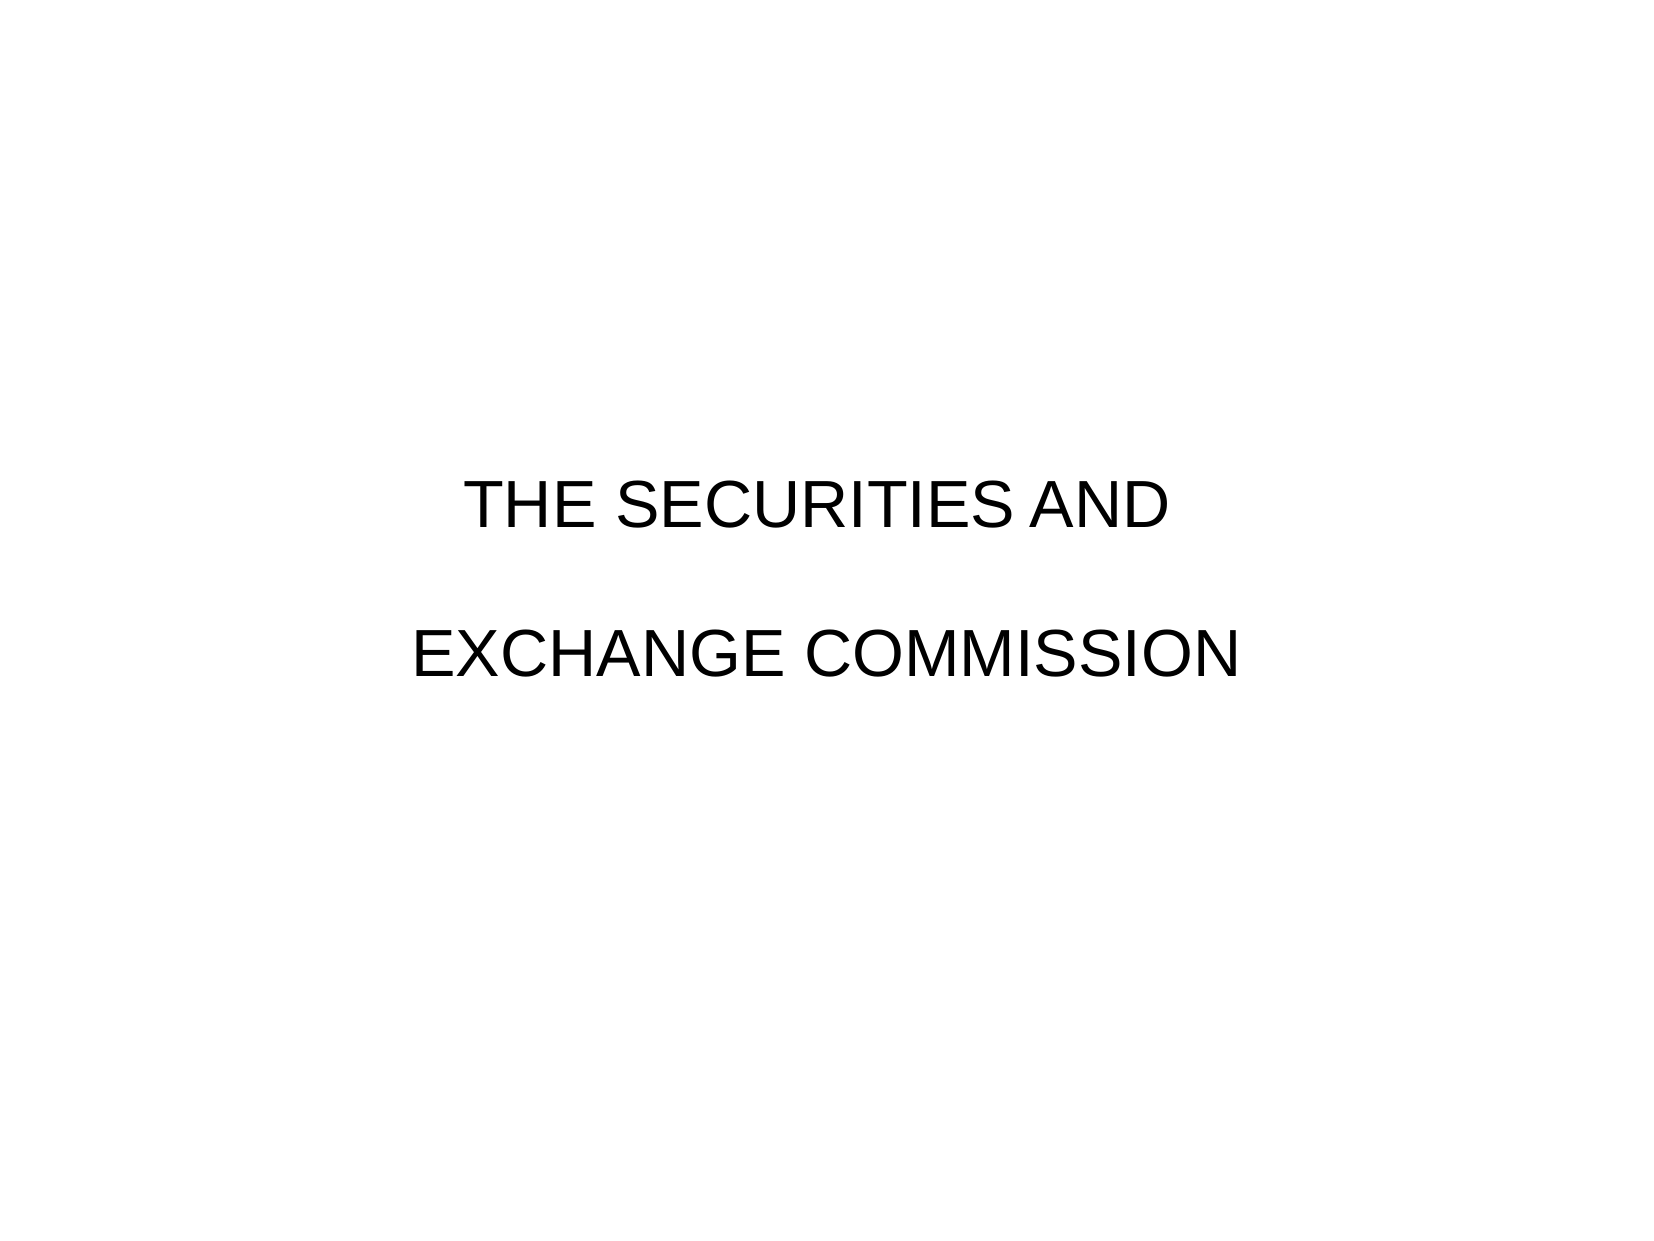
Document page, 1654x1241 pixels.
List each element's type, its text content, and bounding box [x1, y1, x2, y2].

subtitle THE SECURITIES AND EXCHANGE COMMISSION [82, 49, 1571, 1109]
